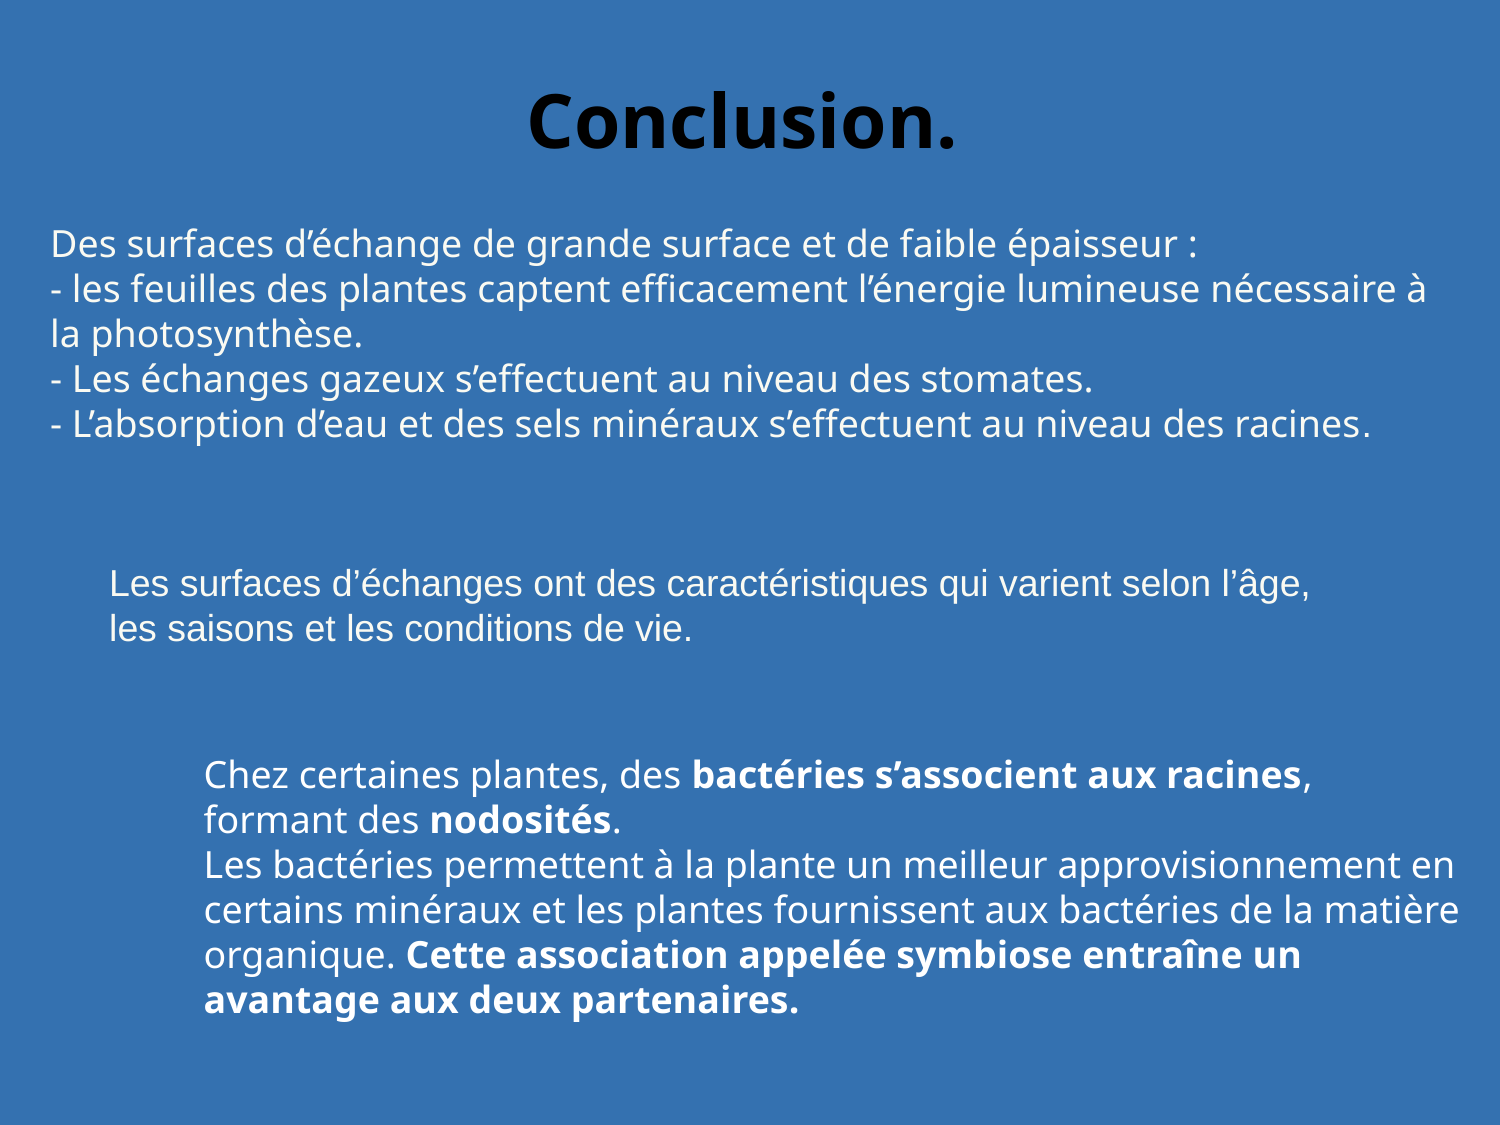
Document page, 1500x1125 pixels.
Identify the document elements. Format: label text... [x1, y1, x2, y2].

text_box Conclusion. [67, 25, 1418, 212]
text_box Des surfaces d’échange de grande surface et de faible épaisseur : - les feuilles des plantes captent efficacement l’énergie lumineuse nécessaire à la photosynthèse. - Les échanges gazeux s’effectuent au niveau des stomates. - L’absorption d’eau et des sels minéraux s’effectuent au niveau des racines. [35, 212, 1477, 499]
text_box Les surfaces d’échanges ont des caractéristiques qui varient selon l’âge, les saisons et les conditions de vie. [94, 551, 1359, 650]
text_box Chez certaines plantes, des bactéries s’associent aux racines, formant des nodosités. Les bactéries permettent à la plante un meilleur approvisionnement en certains minéraux et les plantes fournissent aux bactéries de la matière organique. Cette association appelée symbiose entraîne un avantage aux deux partenaires. [188, 744, 1477, 1076]
